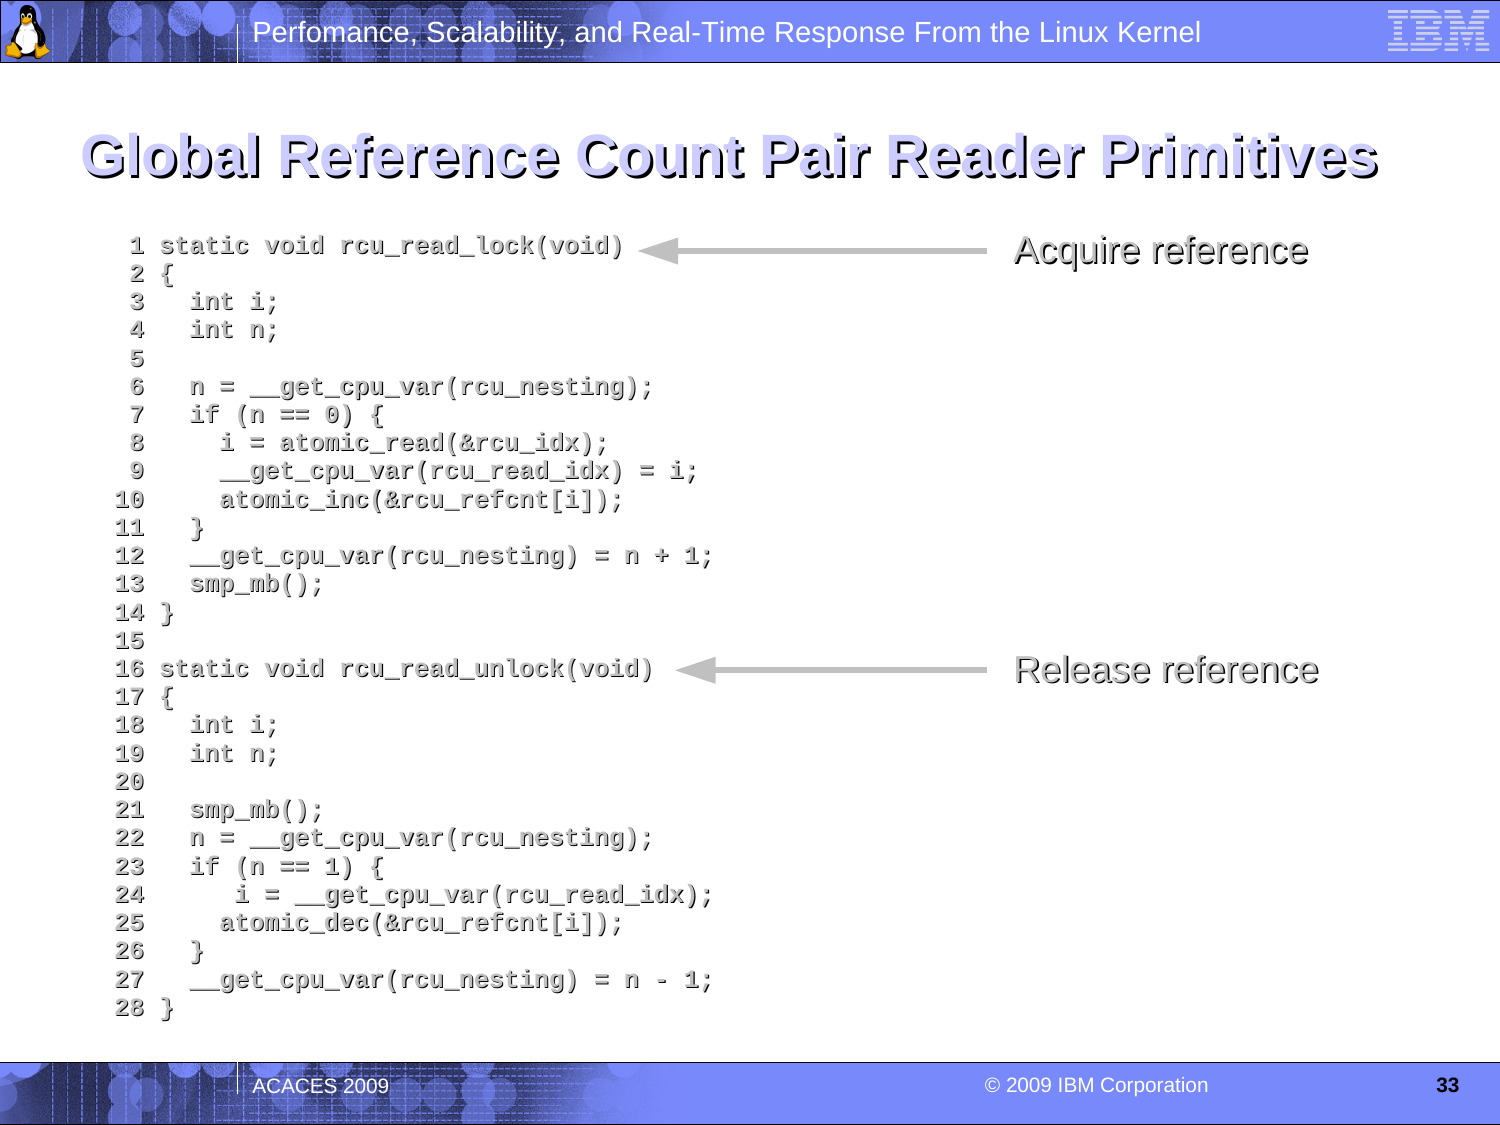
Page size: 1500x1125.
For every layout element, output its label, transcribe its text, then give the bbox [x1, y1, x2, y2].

picture [1, 1, 1500, 62]
list 1 static void rcu_read_lock(void) 2 { 3 int i; 4 int n; 5 6 n = __get_cpu_var(rcu_nesting); 7 if (n == 0) { 8 i = atomic_read(&rcu_idx); 9 __get_cpu_var(rcu_read_idx) = i; 10 atomic_inc(&rcu_refcnt[i]); 11 } 12 __get_cpu_var(rcu_nesting) = n + 1; 13 smp_mb(); 14 } 15 16 static void rcu_read_unlock(void) 17 { 18 int i; 19 int n; 20 21 smp_mb(); 22 n = __get_cpu_var(rcu_nesting); 23 if (n == 1) { 24 i = __get_cpu_var(rcu_read_idx); 25 atomic_dec(&rcu_refcnt[i]); 26 } 27 __get_cpu_var(rcu_nesting) = n - 1; 28 } [99, 232, 1389, 1023]
text_box Acquire reference [998, 221, 1324, 279]
picture [0, 1063, 1500, 1124]
text_box Release reference [998, 640, 1334, 698]
title Global Reference Count Pair Reader Primitives [79, 124, 1433, 192]
